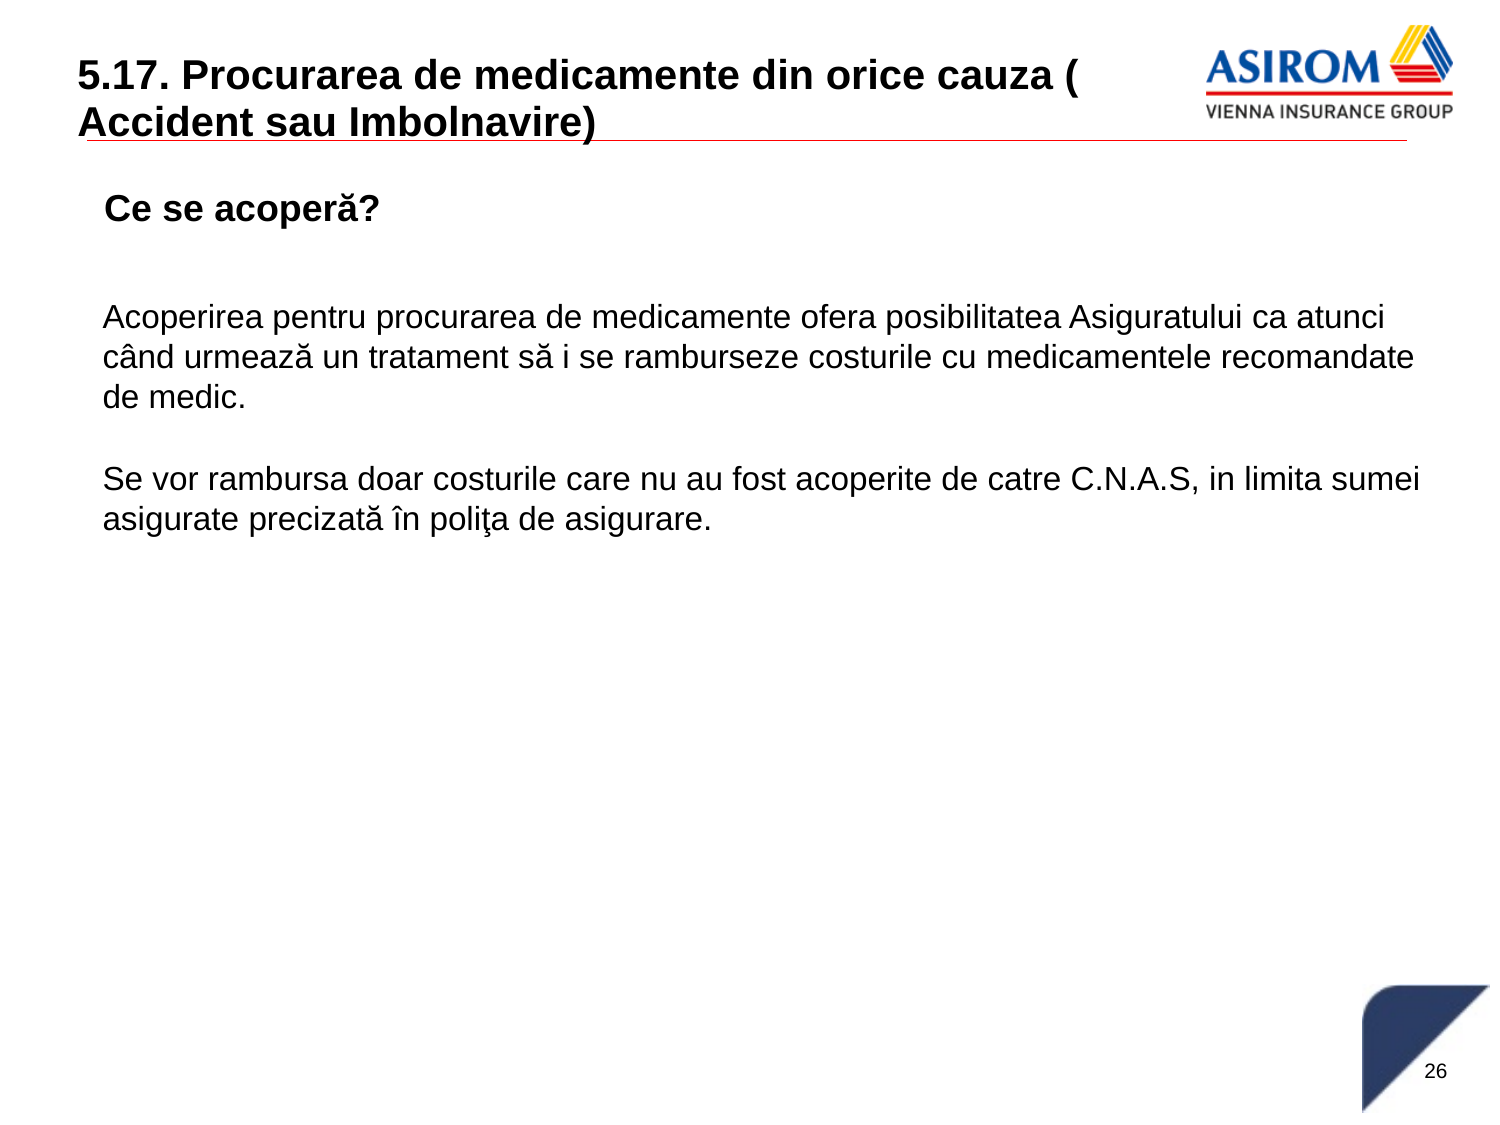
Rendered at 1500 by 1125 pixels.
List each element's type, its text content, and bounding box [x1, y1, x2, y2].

picture [1206, 12, 1453, 134]
picture [1362, 984, 1490, 1113]
text_box Acoperirea pentru procurarea de medicamente ofera posibilitatea Asiguratului ca atunci când urmează un tratament să i se ramburseze costurile cu medicamentele recomandate de medic. [87, 287, 1450, 425]
text_box Se vor rambursa doar costurile care nu au fost acoperite de catre C.N.A.S, in limita sumei asigurate precizată în poliţa de asigurare. [87, 450, 1450, 550]
text_box 5.17. Procurarea de medicamente din orice cauza ( Accident sau Imbolnavire) [62, 50, 1150, 153]
text_box Ce se acoperă? [89, 176, 396, 237]
